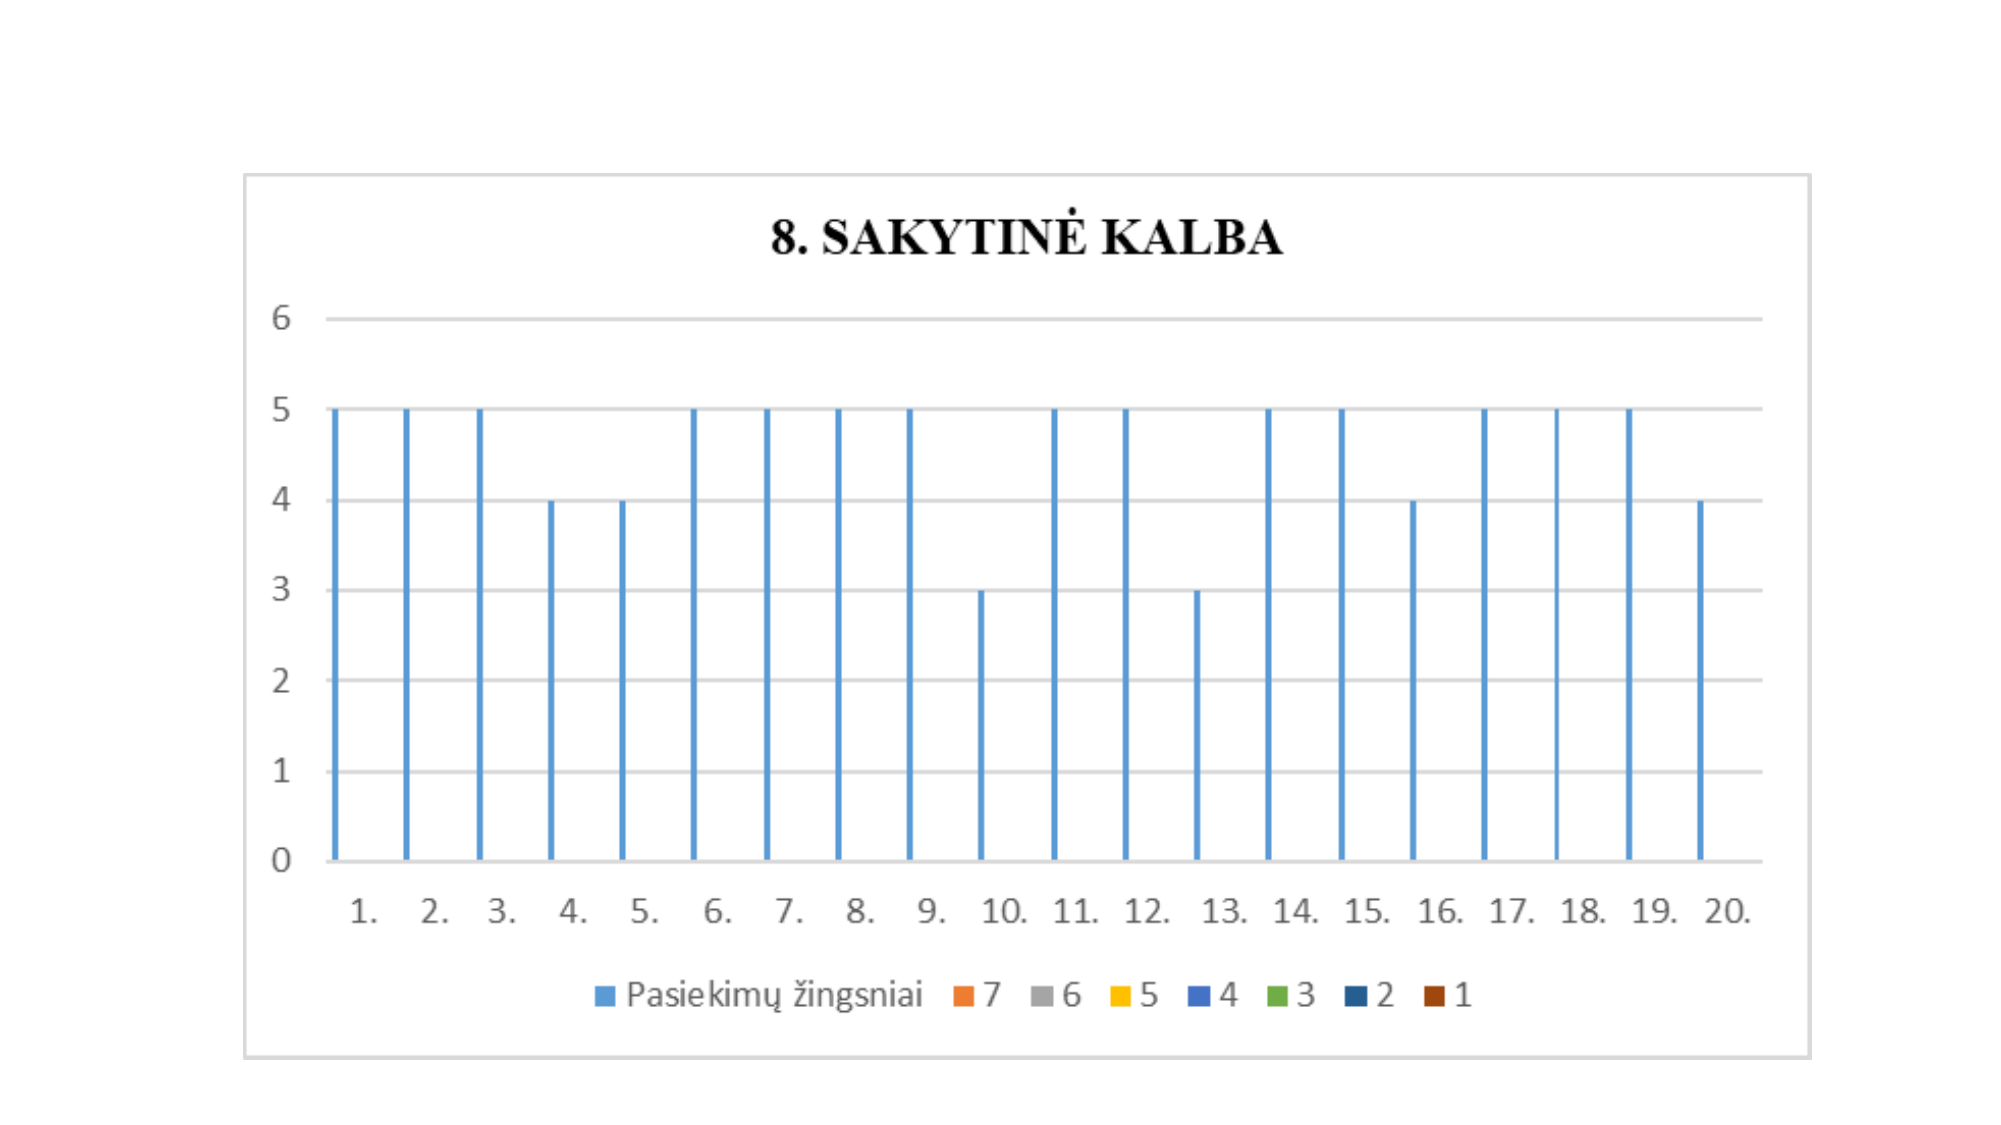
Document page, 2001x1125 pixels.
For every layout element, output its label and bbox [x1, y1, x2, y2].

picture [243, 173, 1812, 1060]
